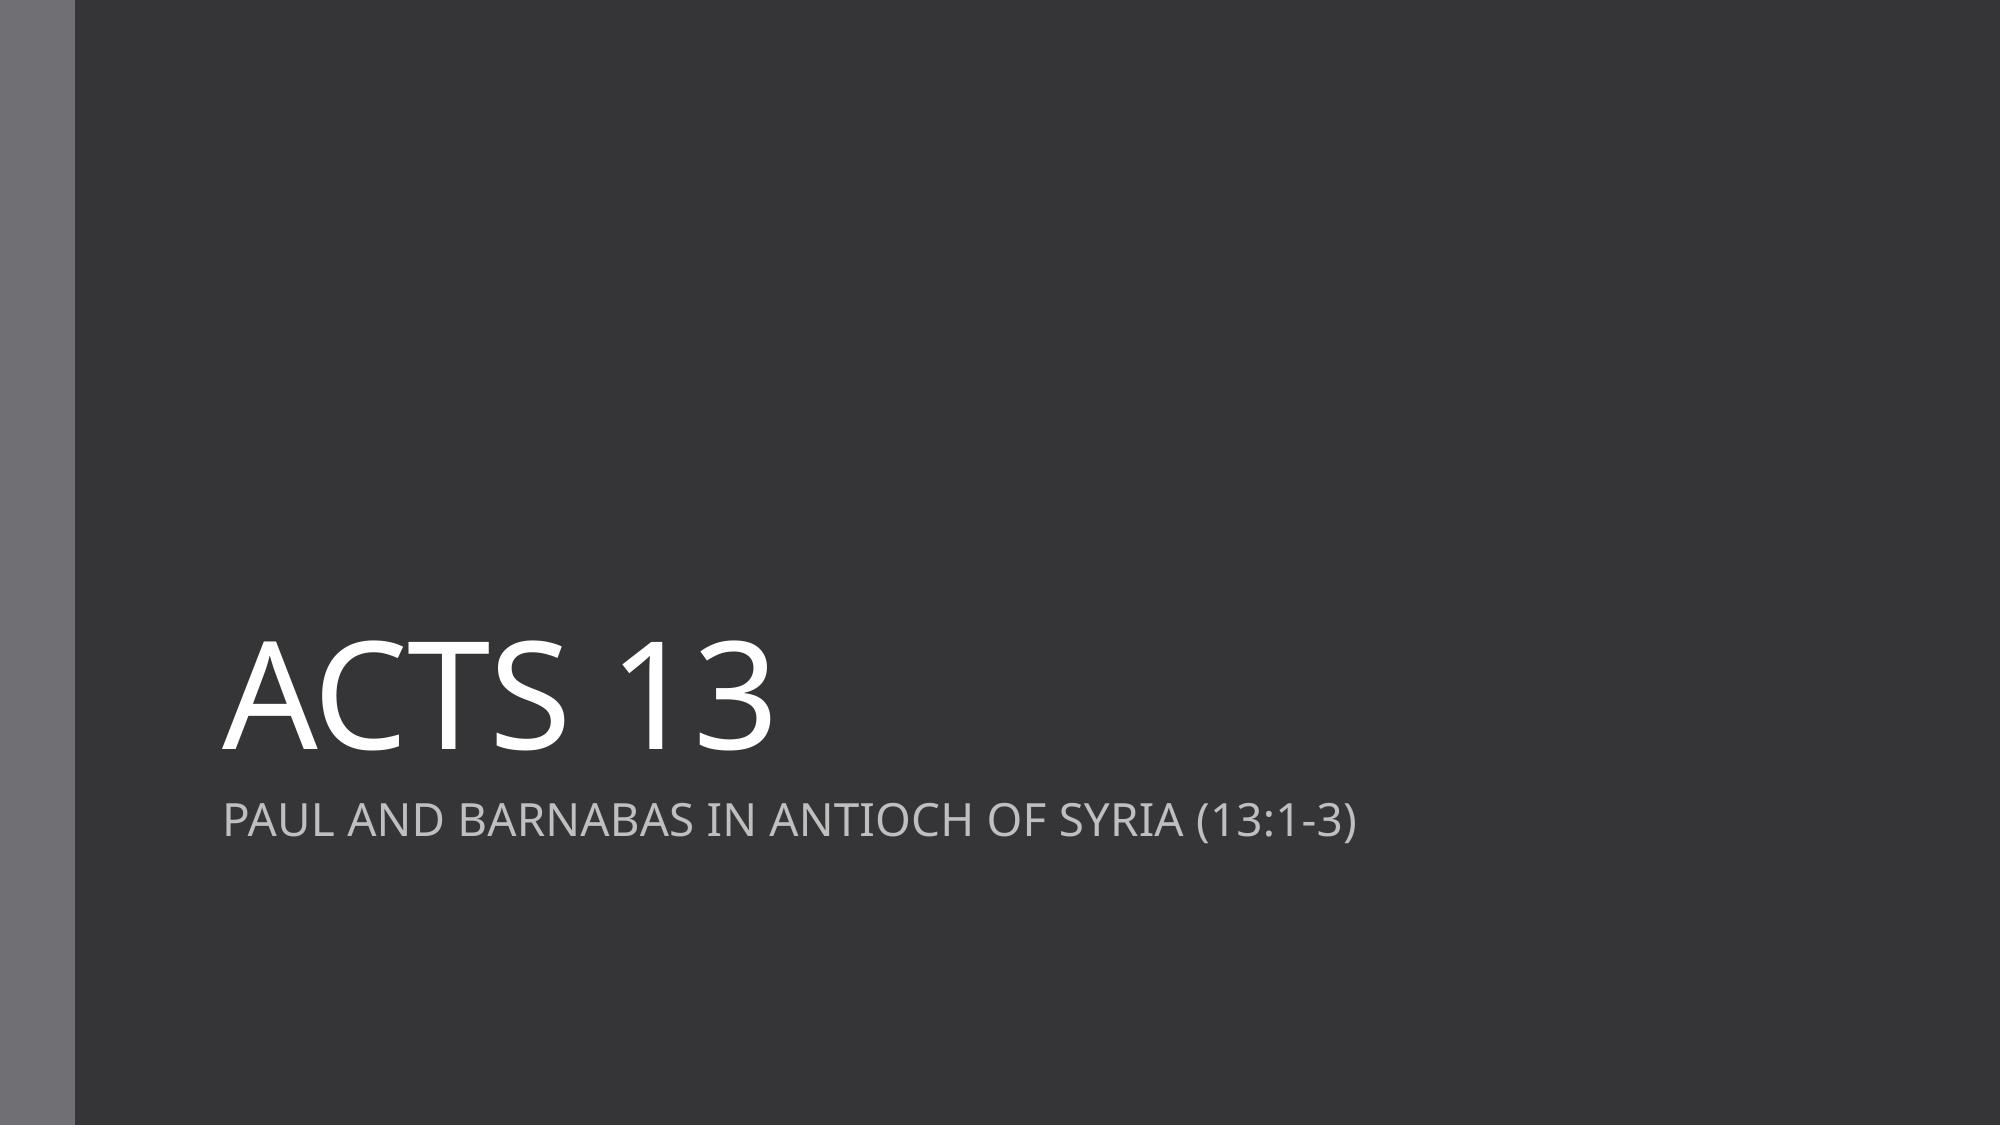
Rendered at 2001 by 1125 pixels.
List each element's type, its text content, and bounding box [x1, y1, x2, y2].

title ACTS 13 [206, 124, 1752, 787]
subtitle PAUL AND BARNABAS IN ANTIOCH OF SYRIA (13:1-3) [206, 787, 1752, 1066]
